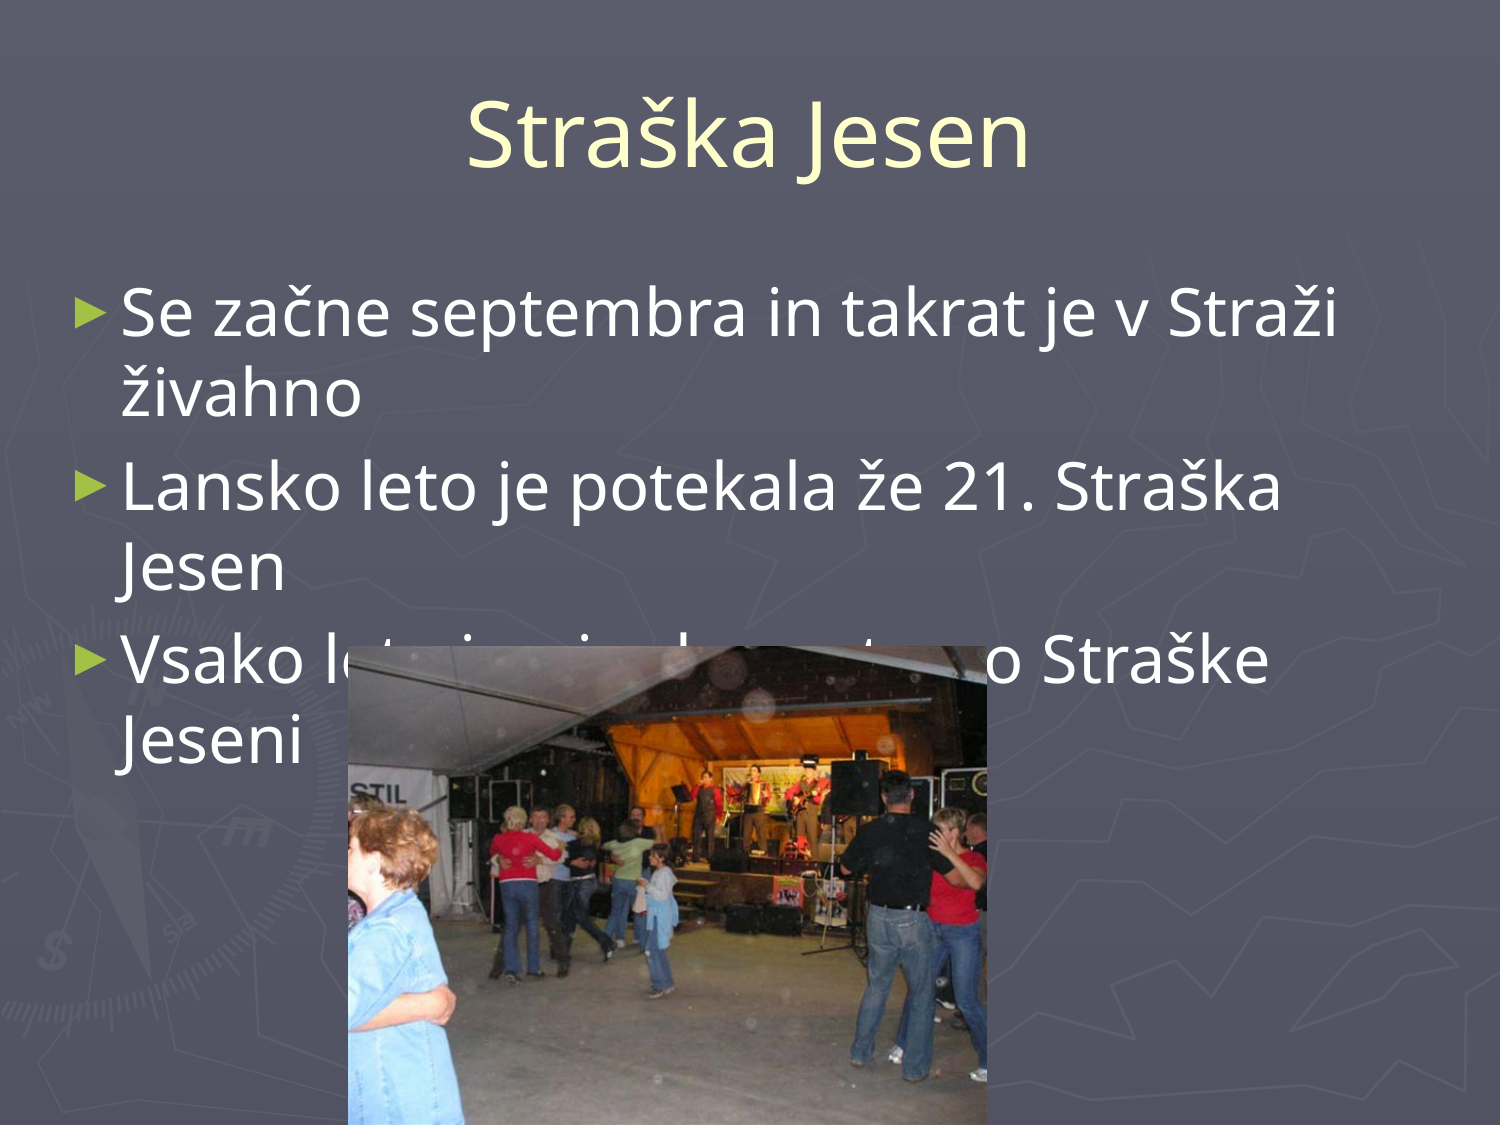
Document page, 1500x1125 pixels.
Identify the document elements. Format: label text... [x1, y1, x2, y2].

list Se začne septembra in takrat je v Straži živahno Lansko leto je potekala že 21. Straška Jesen Vsako leto imajo drugo temo Straške Jeseni [49, 262, 1451, 1001]
picture [348, 646, 987, 1125]
title Straška Jesen [49, 37, 1451, 225]
